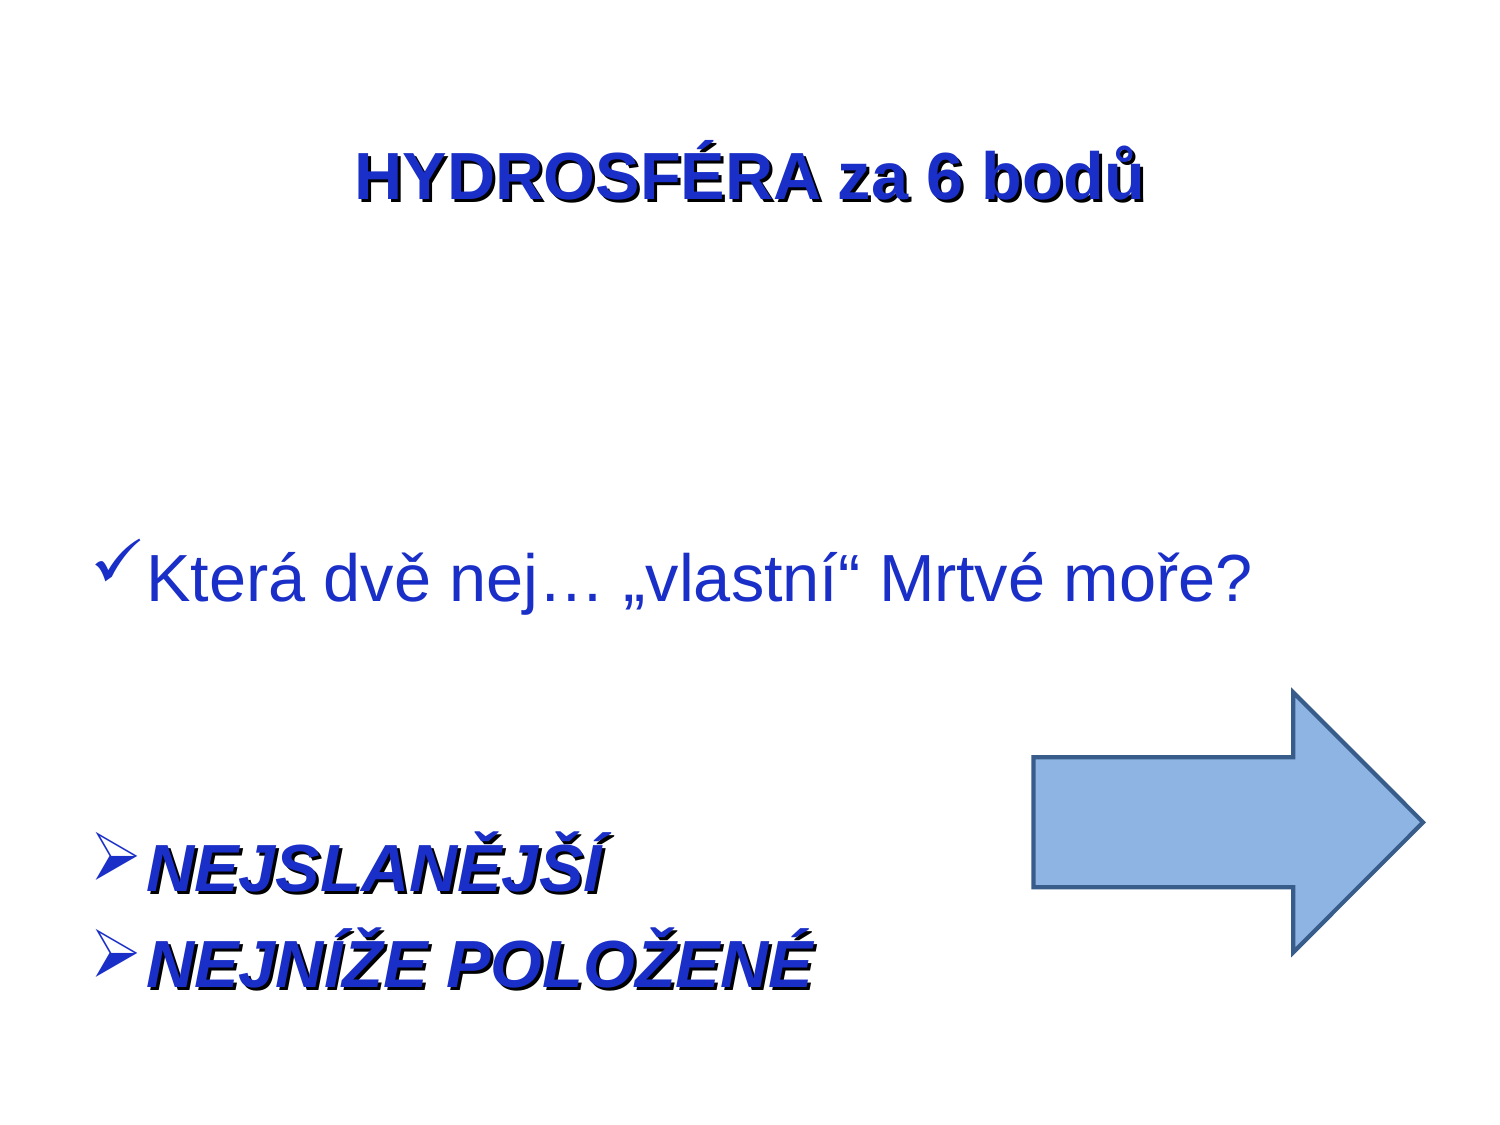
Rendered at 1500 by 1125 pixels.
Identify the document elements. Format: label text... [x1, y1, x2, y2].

list Která dvě nej… „vlastní“ Mrtvé moře? NEJSLANĚJŠÍ NEJNÍŽE POLOŽENÉ [75, 527, 1426, 1079]
title HYDROSFÉRA za 6 bodů [75, 113, 1426, 233]
text_box [1033, 692, 1424, 953]
